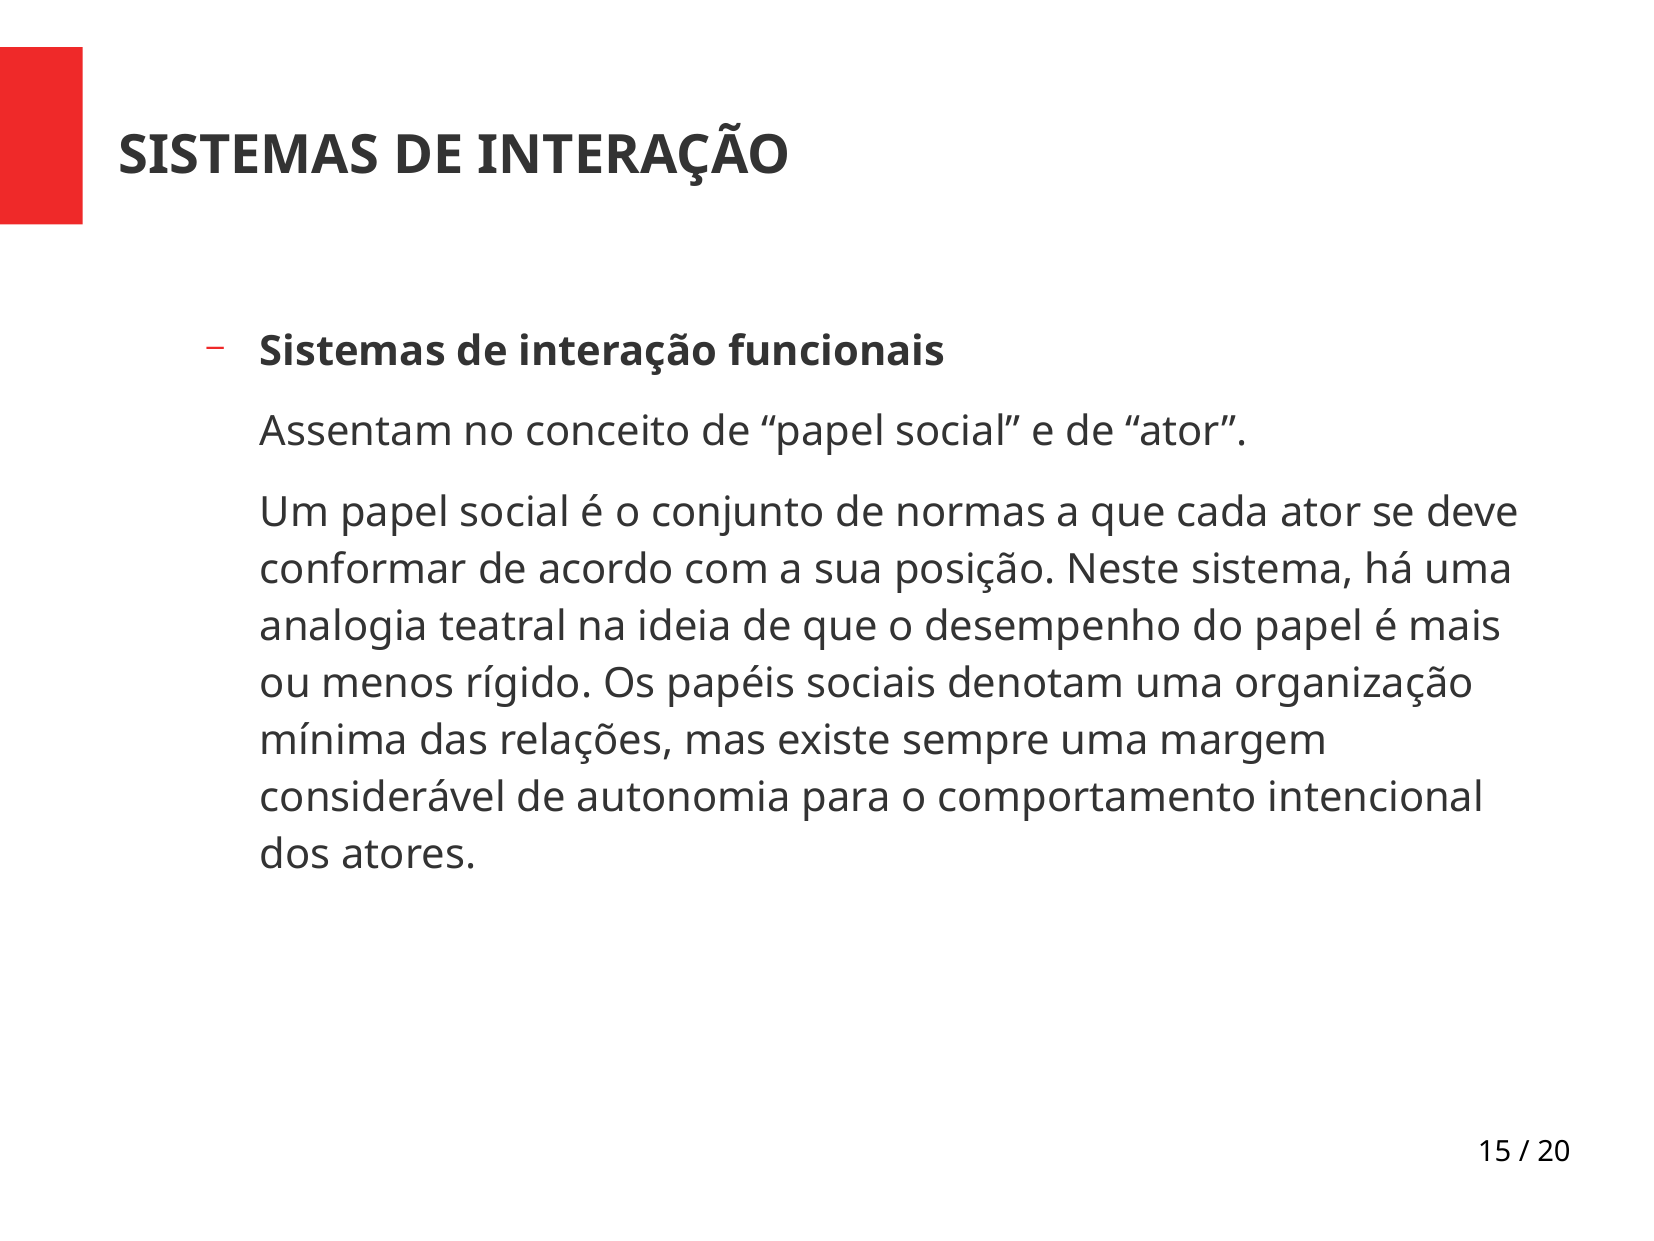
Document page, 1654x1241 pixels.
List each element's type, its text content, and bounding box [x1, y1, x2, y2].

list Sistemas de interação funcionais Assentam no conceito de “papel social” e de “ator”. Um papel social é o conjunto de normas a que cada ator se deve conformar de acordo com a sua posição. Neste sistema, há uma analogia teatral na ideia de que o desempenho do papel é mais ou menos rígido. Os papéis sociais denotam uma organização mínima das relações, mas existe sempre uma margem considerável de autonomia para o comportamento intencional dos atores. [118, 153, 1536, 873]
title SISTEMAS DE INTERAÇÃO [118, 49, 1571, 257]
